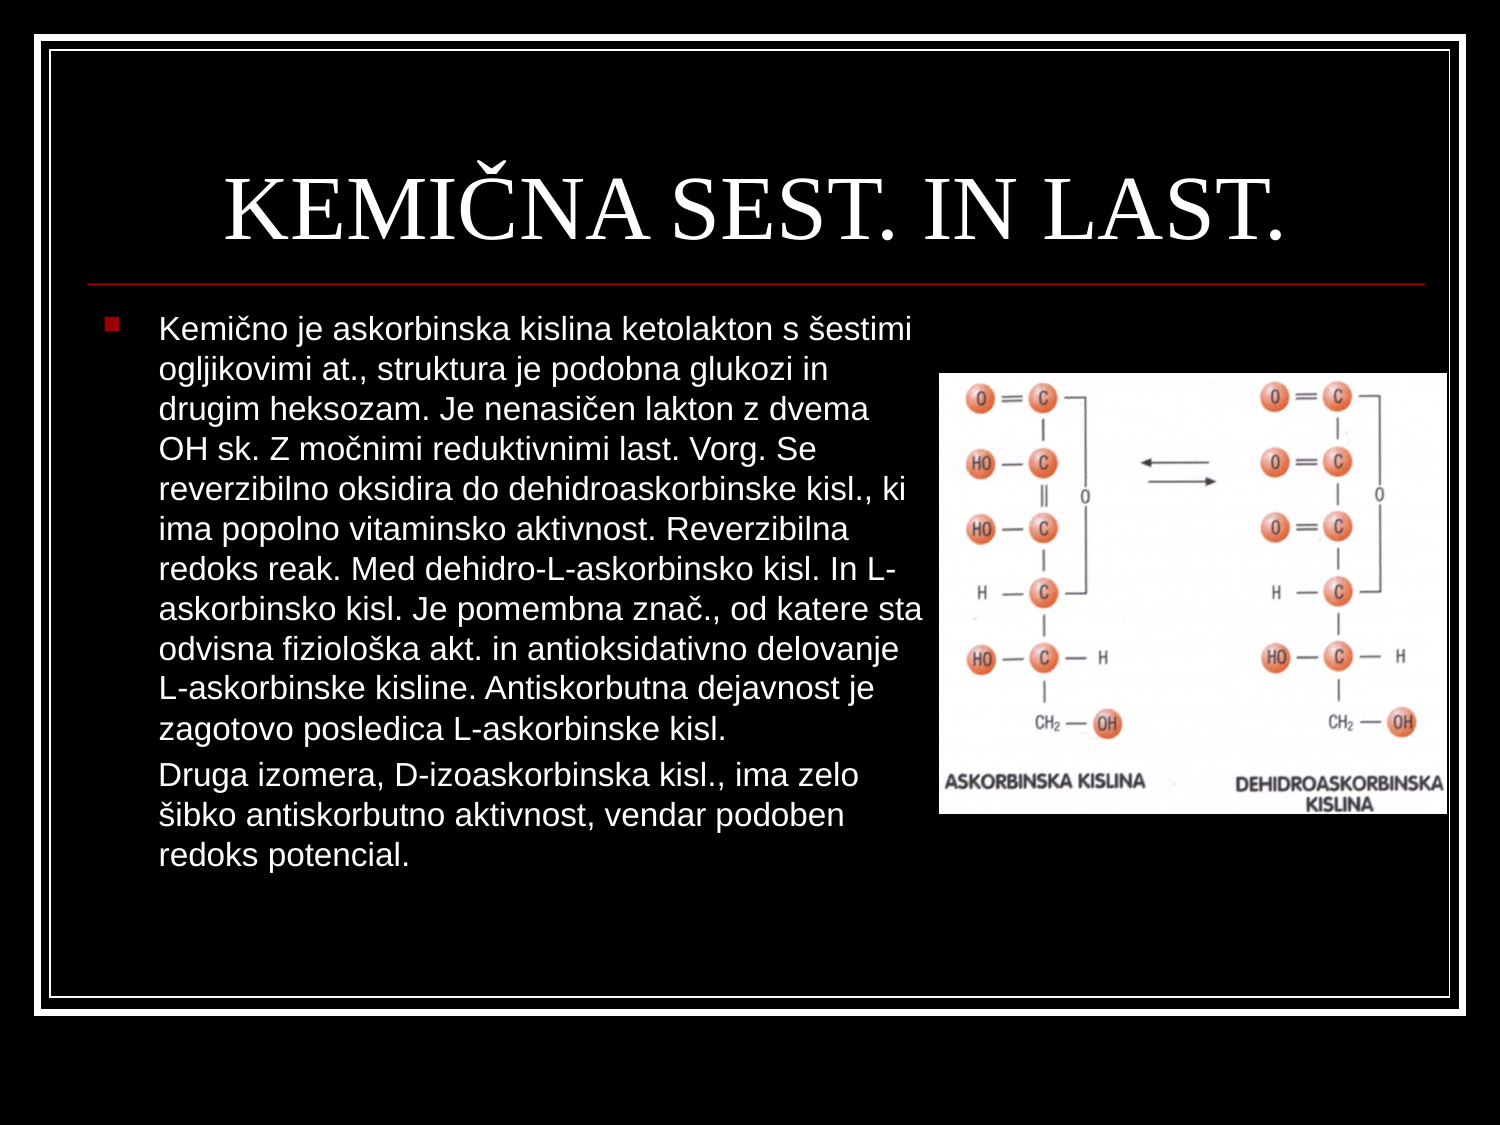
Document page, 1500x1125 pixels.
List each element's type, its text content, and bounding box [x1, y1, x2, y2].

picture [939, 373, 1447, 815]
title KEMIČNA SEST. IN LAST. [87, 77, 1425, 266]
list Kemično je askorbinska kislina ketolakton s šestimi ogljikovimi at., struktura je podobna glukozi in drugim heksozam. Je nenasičen lakton z dvema OH sk. Z močnimi reduktivnimi last. Vorg. Se reverzibilno oksidira do dehidroaskorbinske kisl., ki ima popolno vitaminsko aktivnost. Reverzibilna redoks reak. Med dehidro-L-askorbinsko kisl. In L-askorbinsko kisl. Je pomembna znač., od katere sta odvisna fiziološka akt. in antioksidativno delovanje L-askorbinske kisline. Antiskorbutna dejavnost je zagotovo posledica L-askorbinske kisl. Druga izomera, D-izoaskorbinska kisl., ima zelo šibko antiskorbutno aktivnost, vendar podoben redoks potencial. [87, 299, 940, 963]
